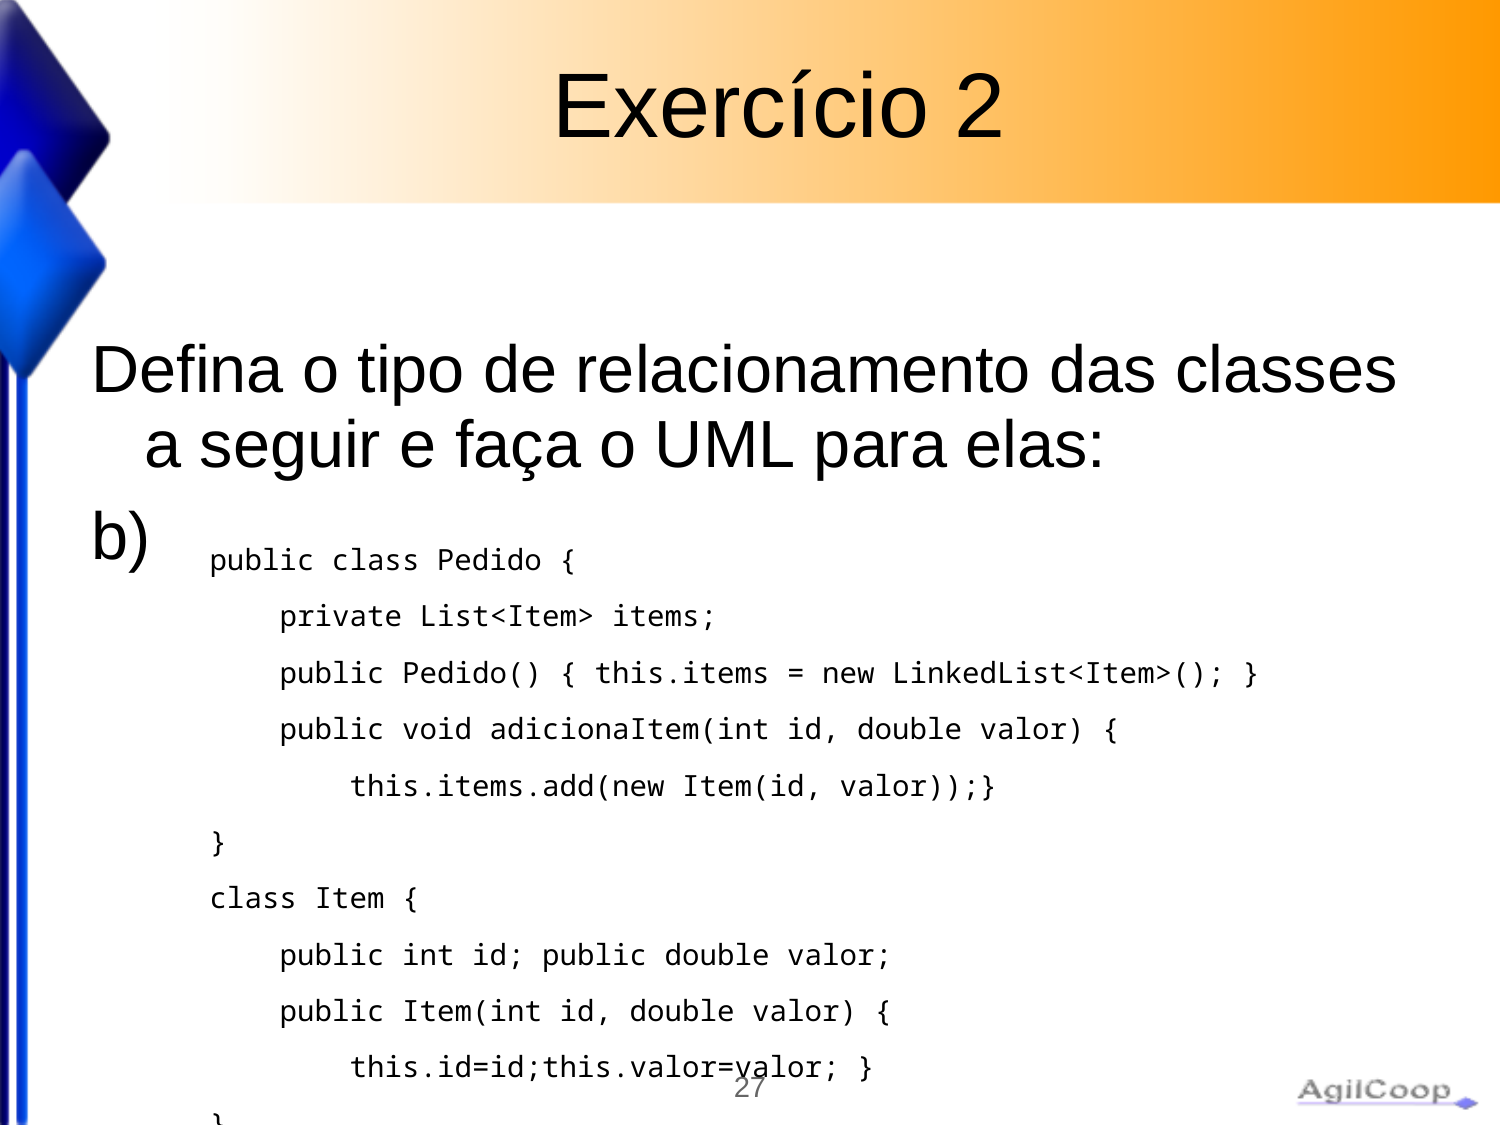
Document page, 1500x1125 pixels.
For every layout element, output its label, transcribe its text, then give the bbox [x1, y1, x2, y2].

picture [0, 0, 1500, 1125]
list Defina o tipo de relacionamento das classes a seguir e faça o UML para elas: b) [59, 324, 1418, 582]
list public class Pedido { private List<Item> items; public Pedido() { this.items = new LinkedList<Item>(); } public void adicionaItem(int id, double valor) { this.items.add(new Item(id, valor));} } class Item { public int id; public double valor; public Item(int id, double valor) { this.id=id;this.valor=valor; } } [177, 582, 1418, 1072]
title Exercício 2 [58, 24, 1500, 188]
